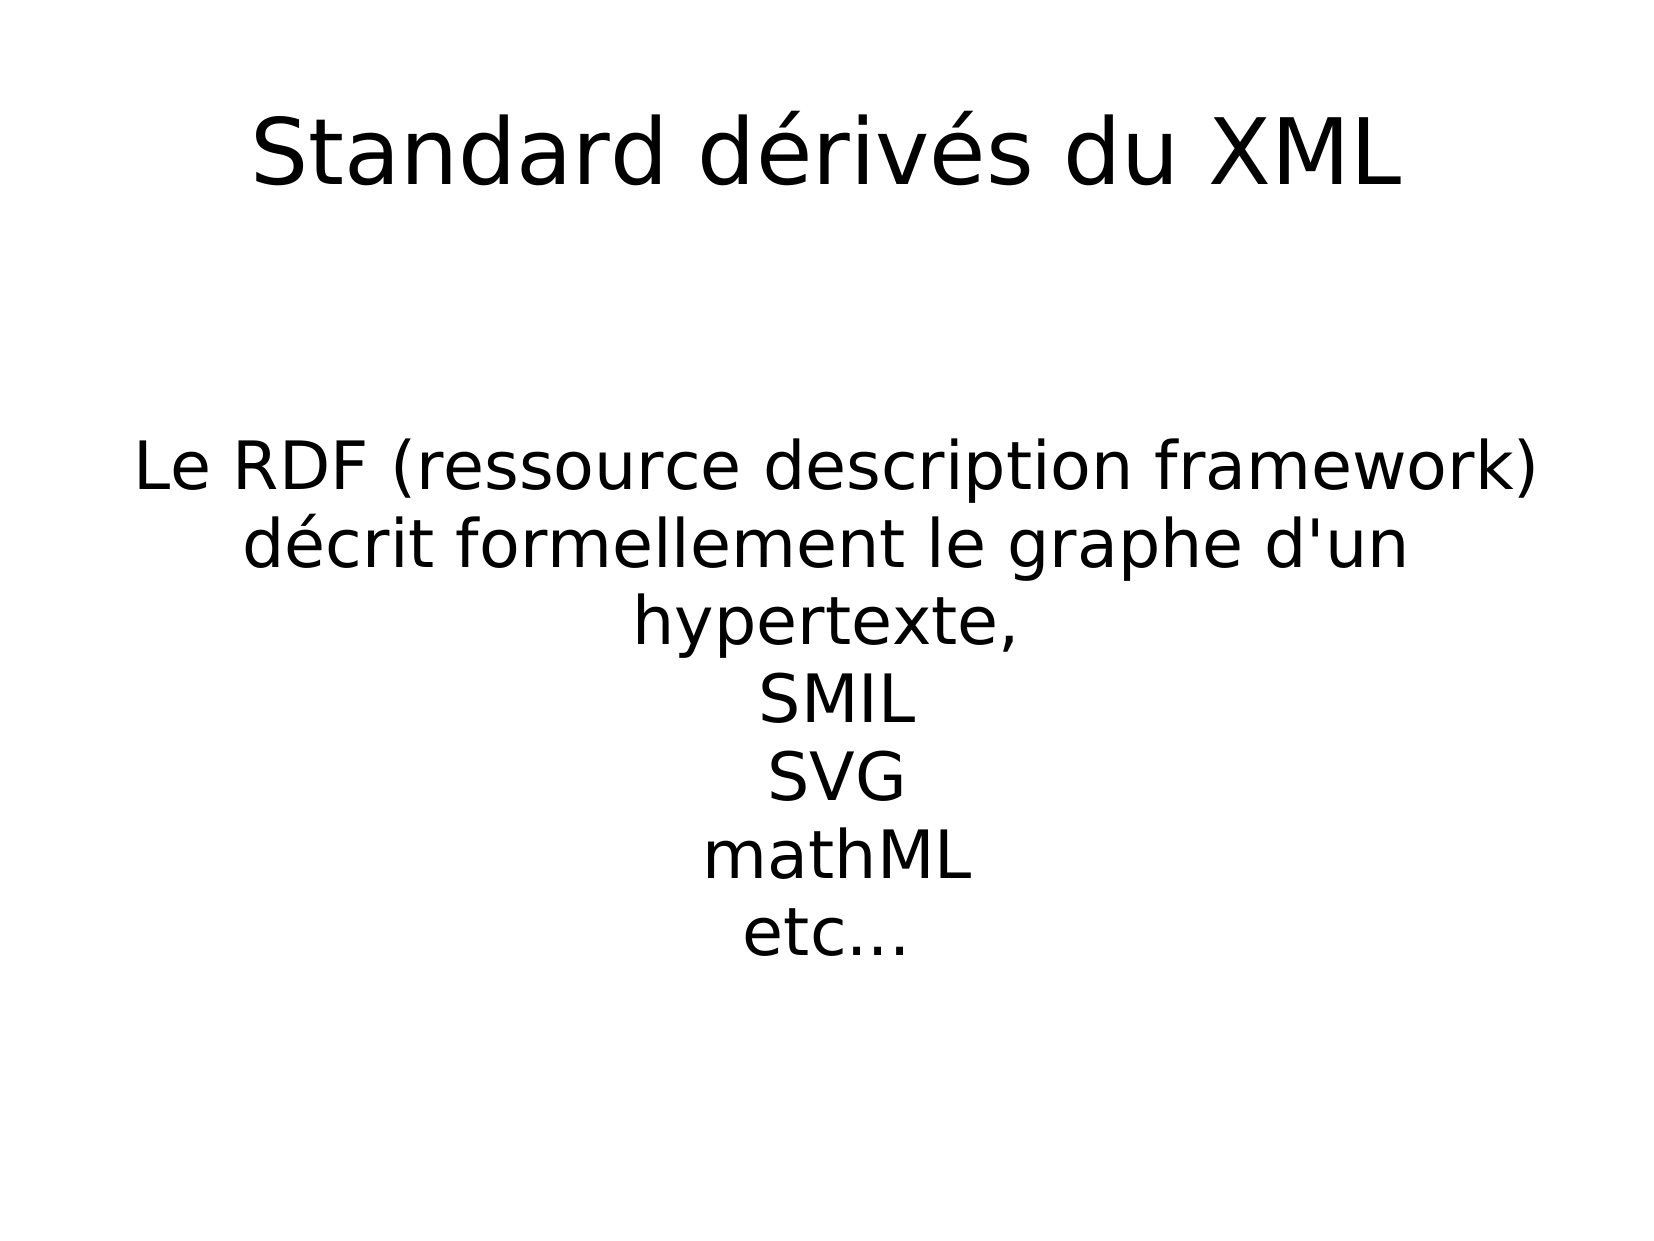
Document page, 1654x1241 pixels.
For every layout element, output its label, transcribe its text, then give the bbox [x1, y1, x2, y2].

title Standard dérivés du XML [82, 56, 1571, 250]
subtitle Le RDF (ressource description framework) décrit formellement le graphe d'un hypertexte, SMIL SVG mathML etc... [82, 297, 1571, 1102]
